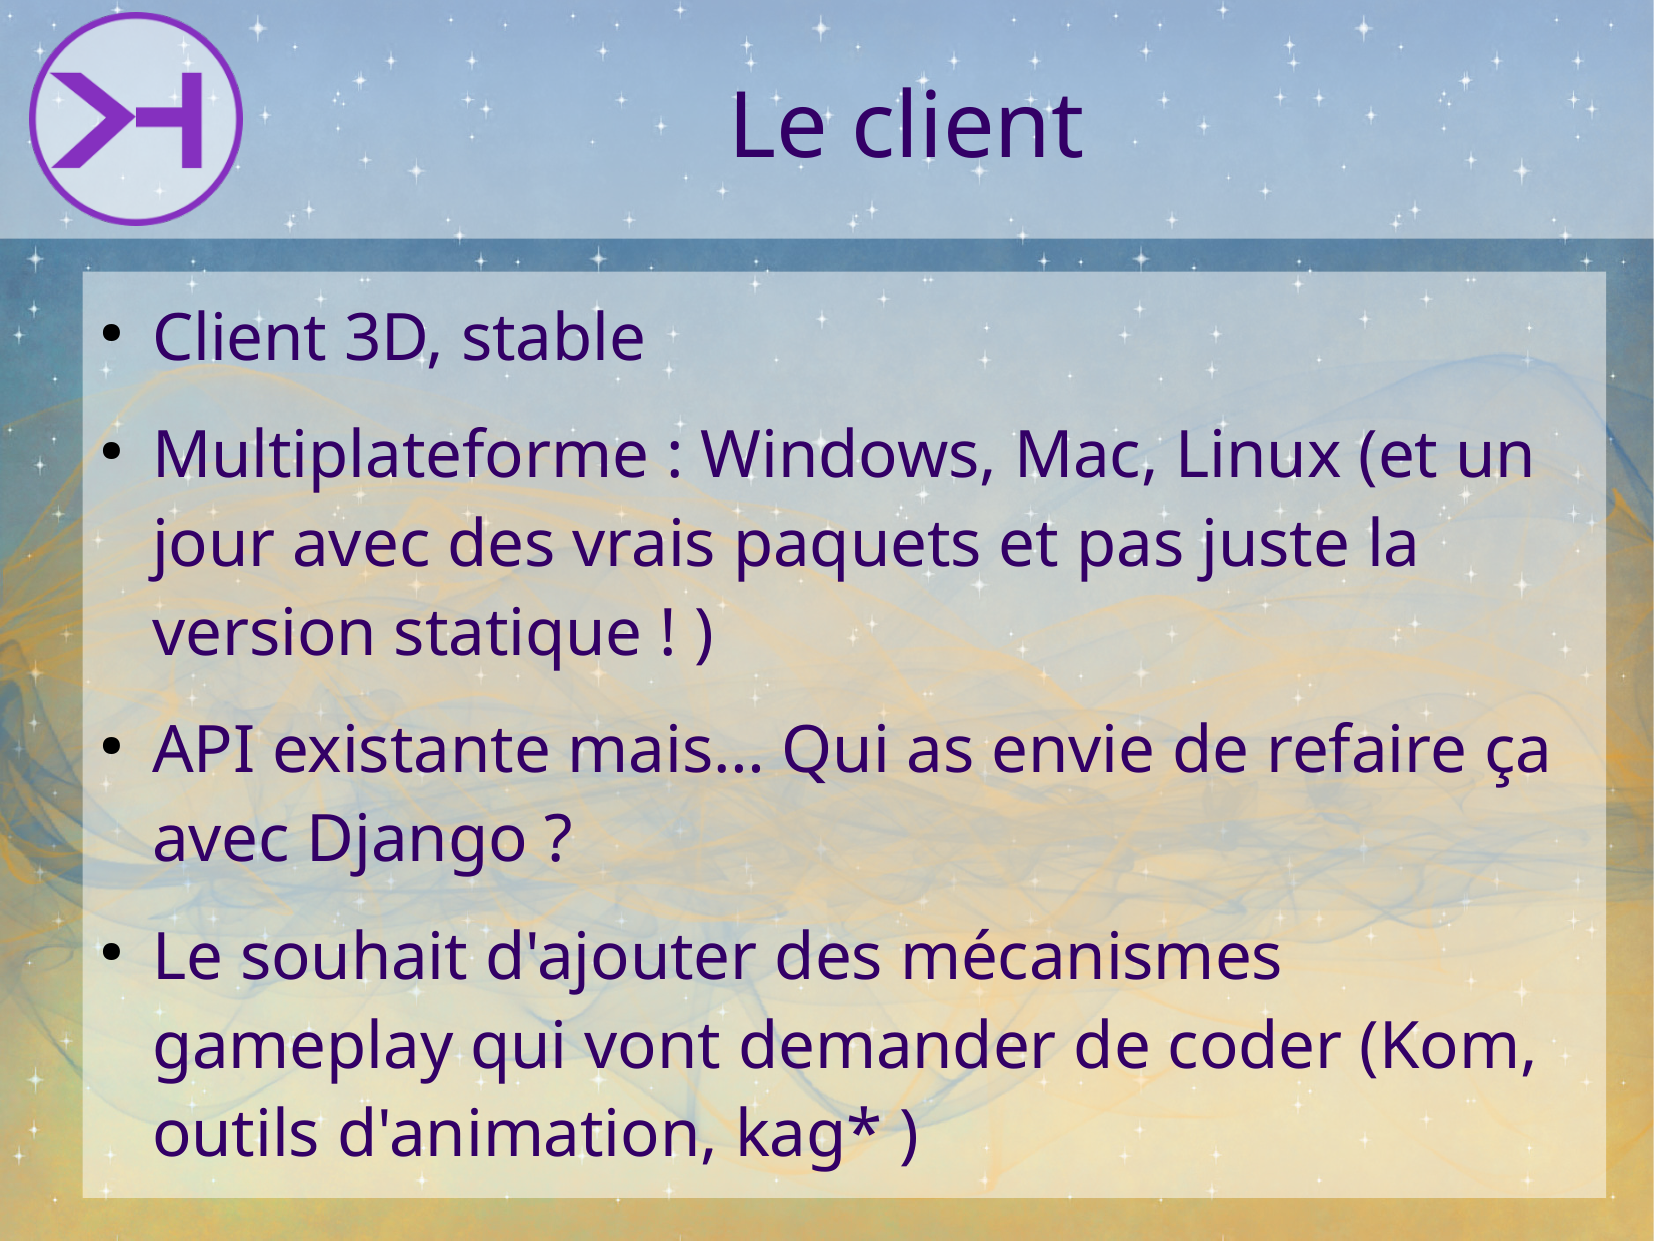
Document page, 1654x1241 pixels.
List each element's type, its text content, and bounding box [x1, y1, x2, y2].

picture [0, 239, 1654, 1241]
list Client 3D, stable Multiplateforme : Windows, Mac, Linux (et un jour avec des vrais paquets et pas juste la version statique ! ) API existante mais… Qui as envie de refaire ça avec Django ? Le souhait d'ajouter des mécanismes gameplay qui vont demander de coder (Kom, outils d'animation, kag* ) [82, 290, 1571, 1182]
picture [29, 12, 243, 226]
title Le client [242, 18, 1571, 226]
